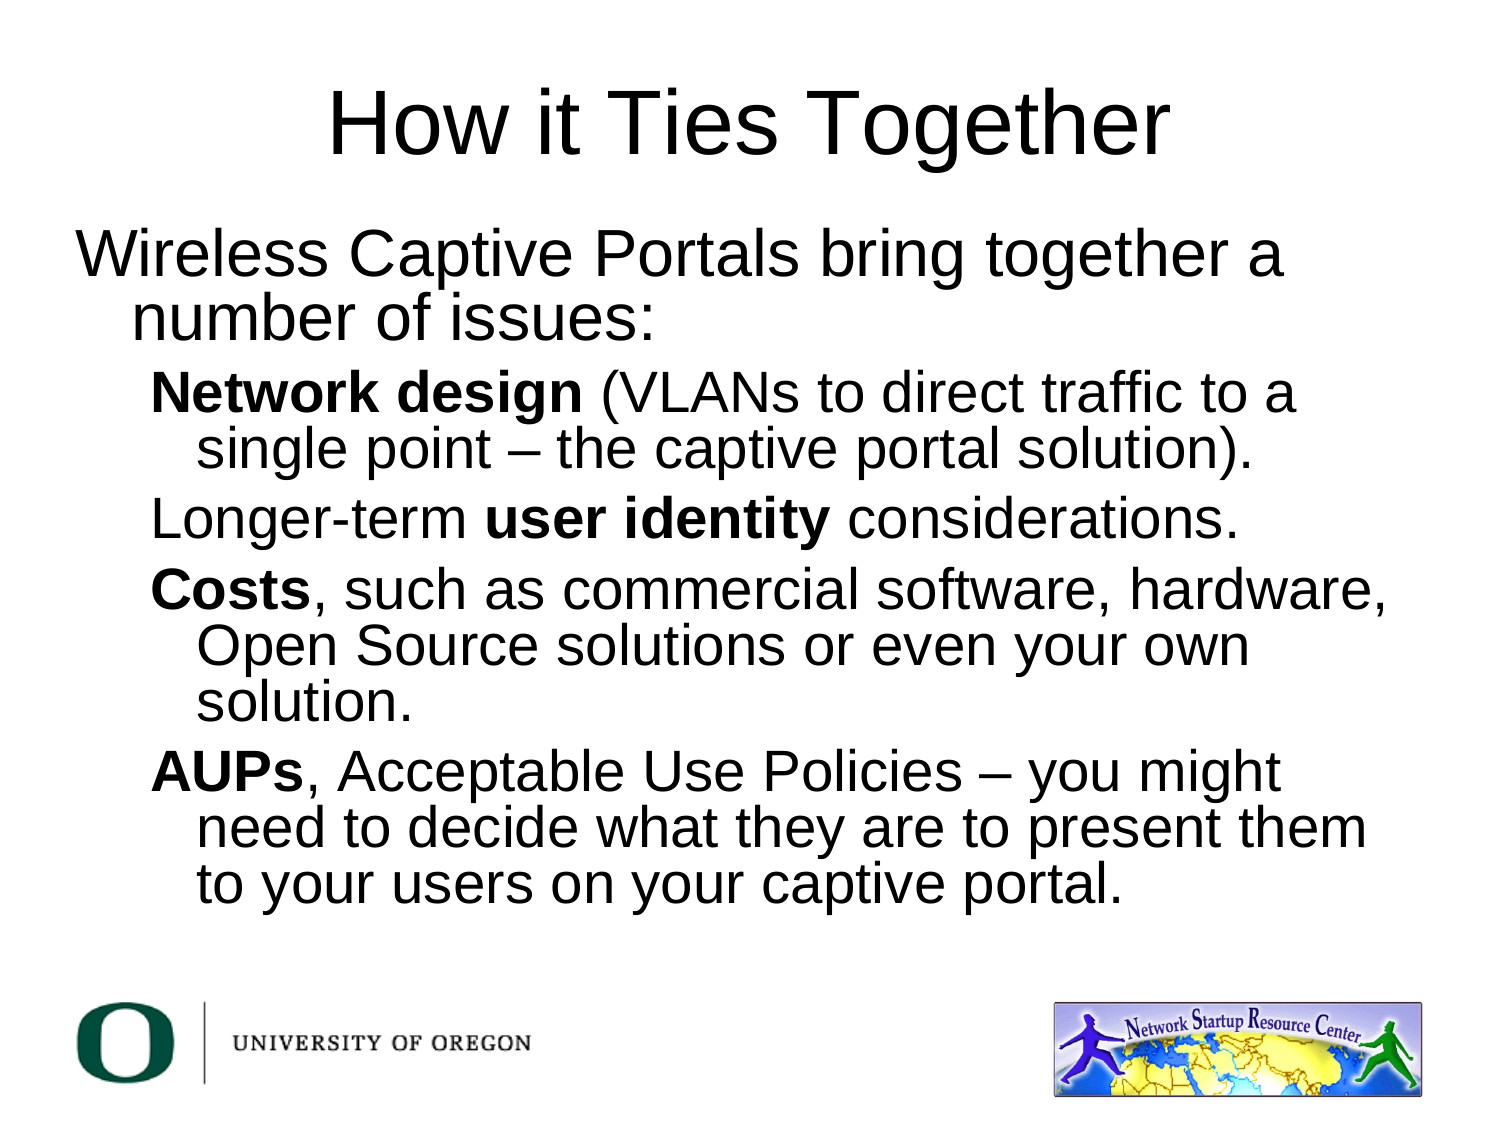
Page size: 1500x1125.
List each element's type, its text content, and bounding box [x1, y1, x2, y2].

picture [1050, 999, 1426, 1100]
picture [62, 998, 546, 1088]
list Wireless Captive Portals bring together a number of issues: Network design (VLANs to direct traffic to a single point – the captive portal solution). Longer-term user identity considerations. Costs, such as commercial software, hardware, Open Source solutions or even your own solution. AUPs, Acceptable Use Policies – you might need to decide what they are to present them to your users on your captive portal. [75, 224, 1426, 948]
title How it Ties Together [75, 52, 1426, 193]
